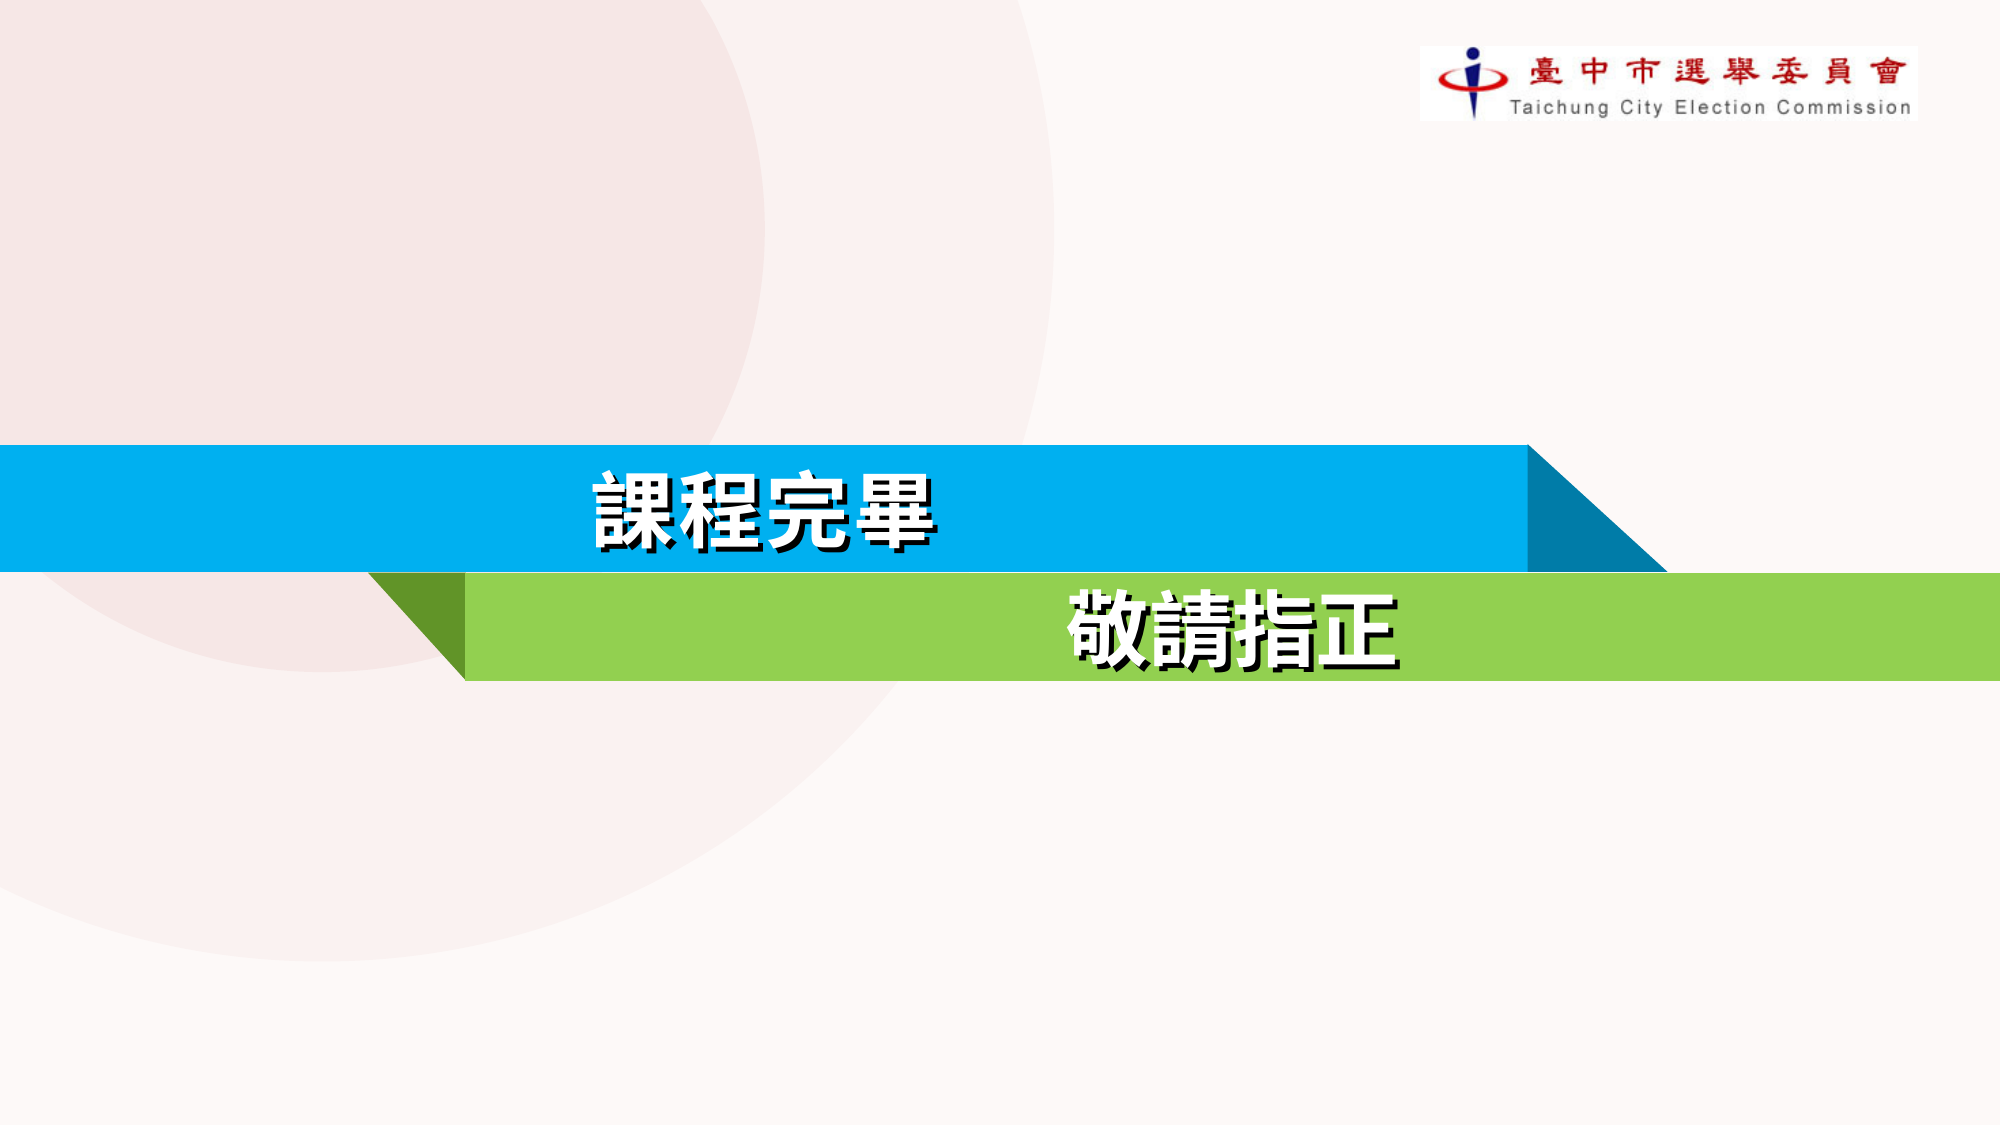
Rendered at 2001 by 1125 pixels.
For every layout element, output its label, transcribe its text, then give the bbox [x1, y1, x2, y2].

text_box [367, 572, 466, 680]
text_box 課程完畢 [0, 445, 1527, 572]
text_box [1527, 443, 1668, 572]
text_box 敬請指正 [465, 573, 2000, 681]
